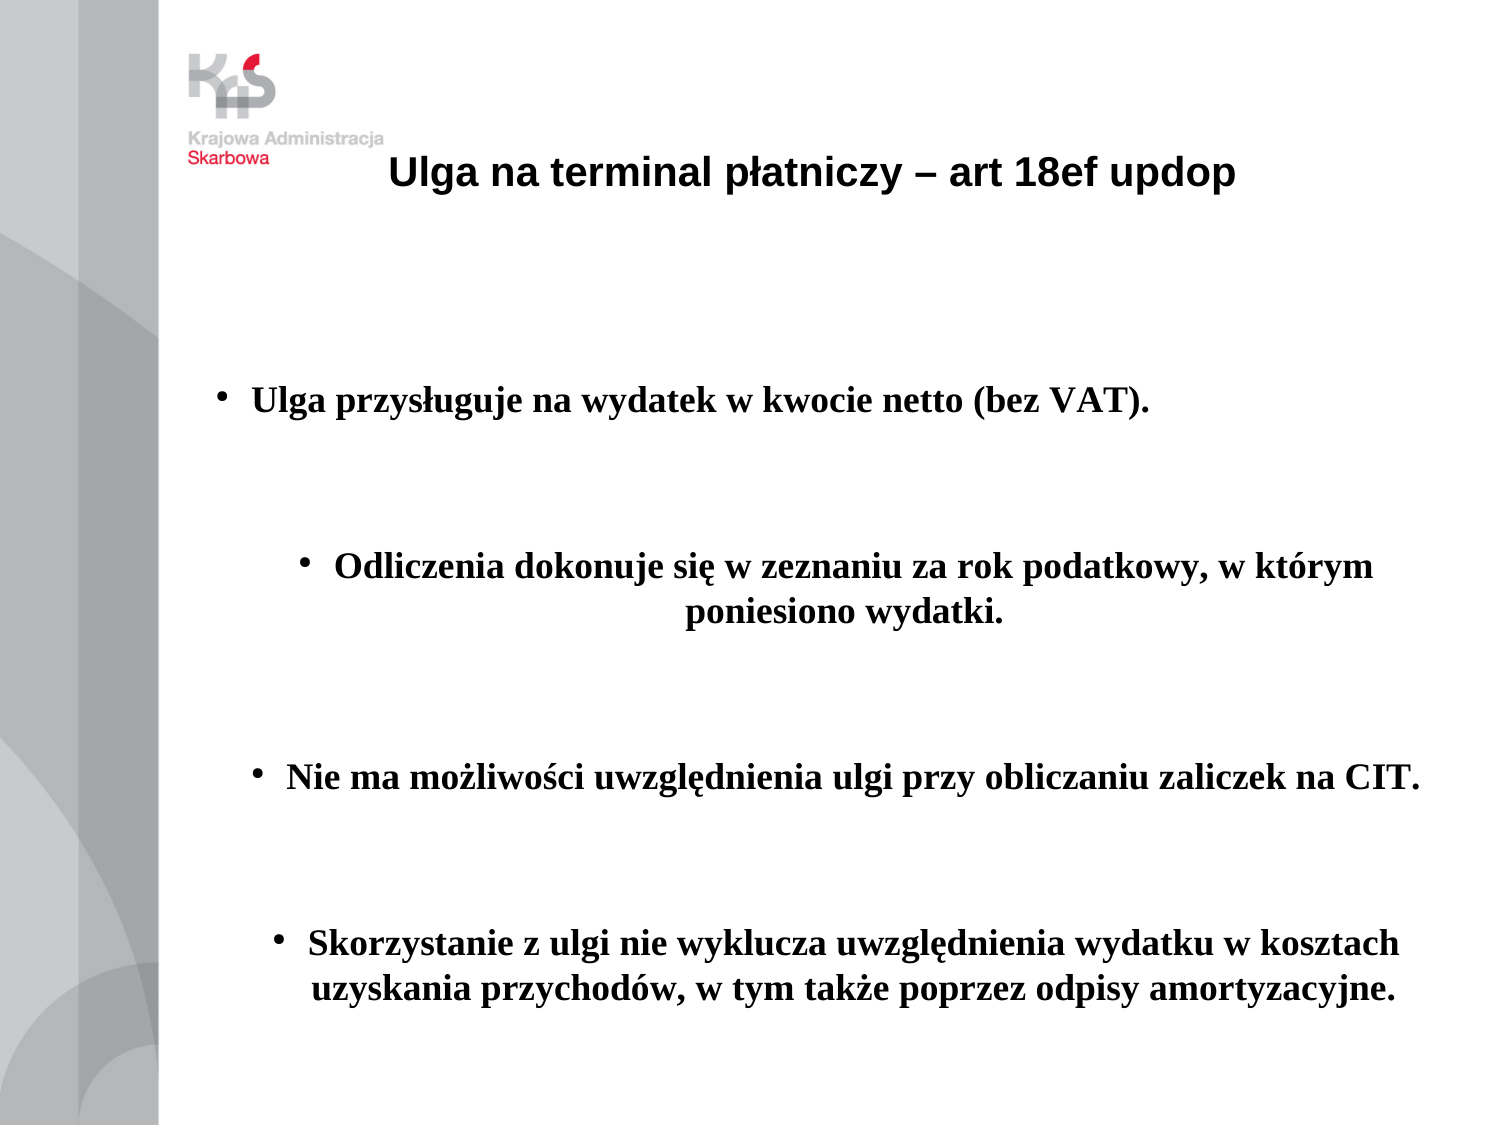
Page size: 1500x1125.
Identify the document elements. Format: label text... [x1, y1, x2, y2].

text_box Ulga na terminal płatniczy – art 18ef updop [177, 137, 1449, 296]
picture [0, 0, 1500, 1125]
text_box Ulga przysługuje na wydatek w kwocie netto (bez VAT). Odliczenia dokonuje się w zeznaniu za rok podatkowy, w którym poniesiono wydatki. Nie ma możliwości uwzględnienia ulgi przy obliczaniu zaliczek na CIT. Skorzystanie z ulgi nie wyklucza uwzględnienia wydatku w kosztach uzyskania przychodów, w tym także poprzez odpisy amortyzacyjne. [200, 261, 1473, 1004]
